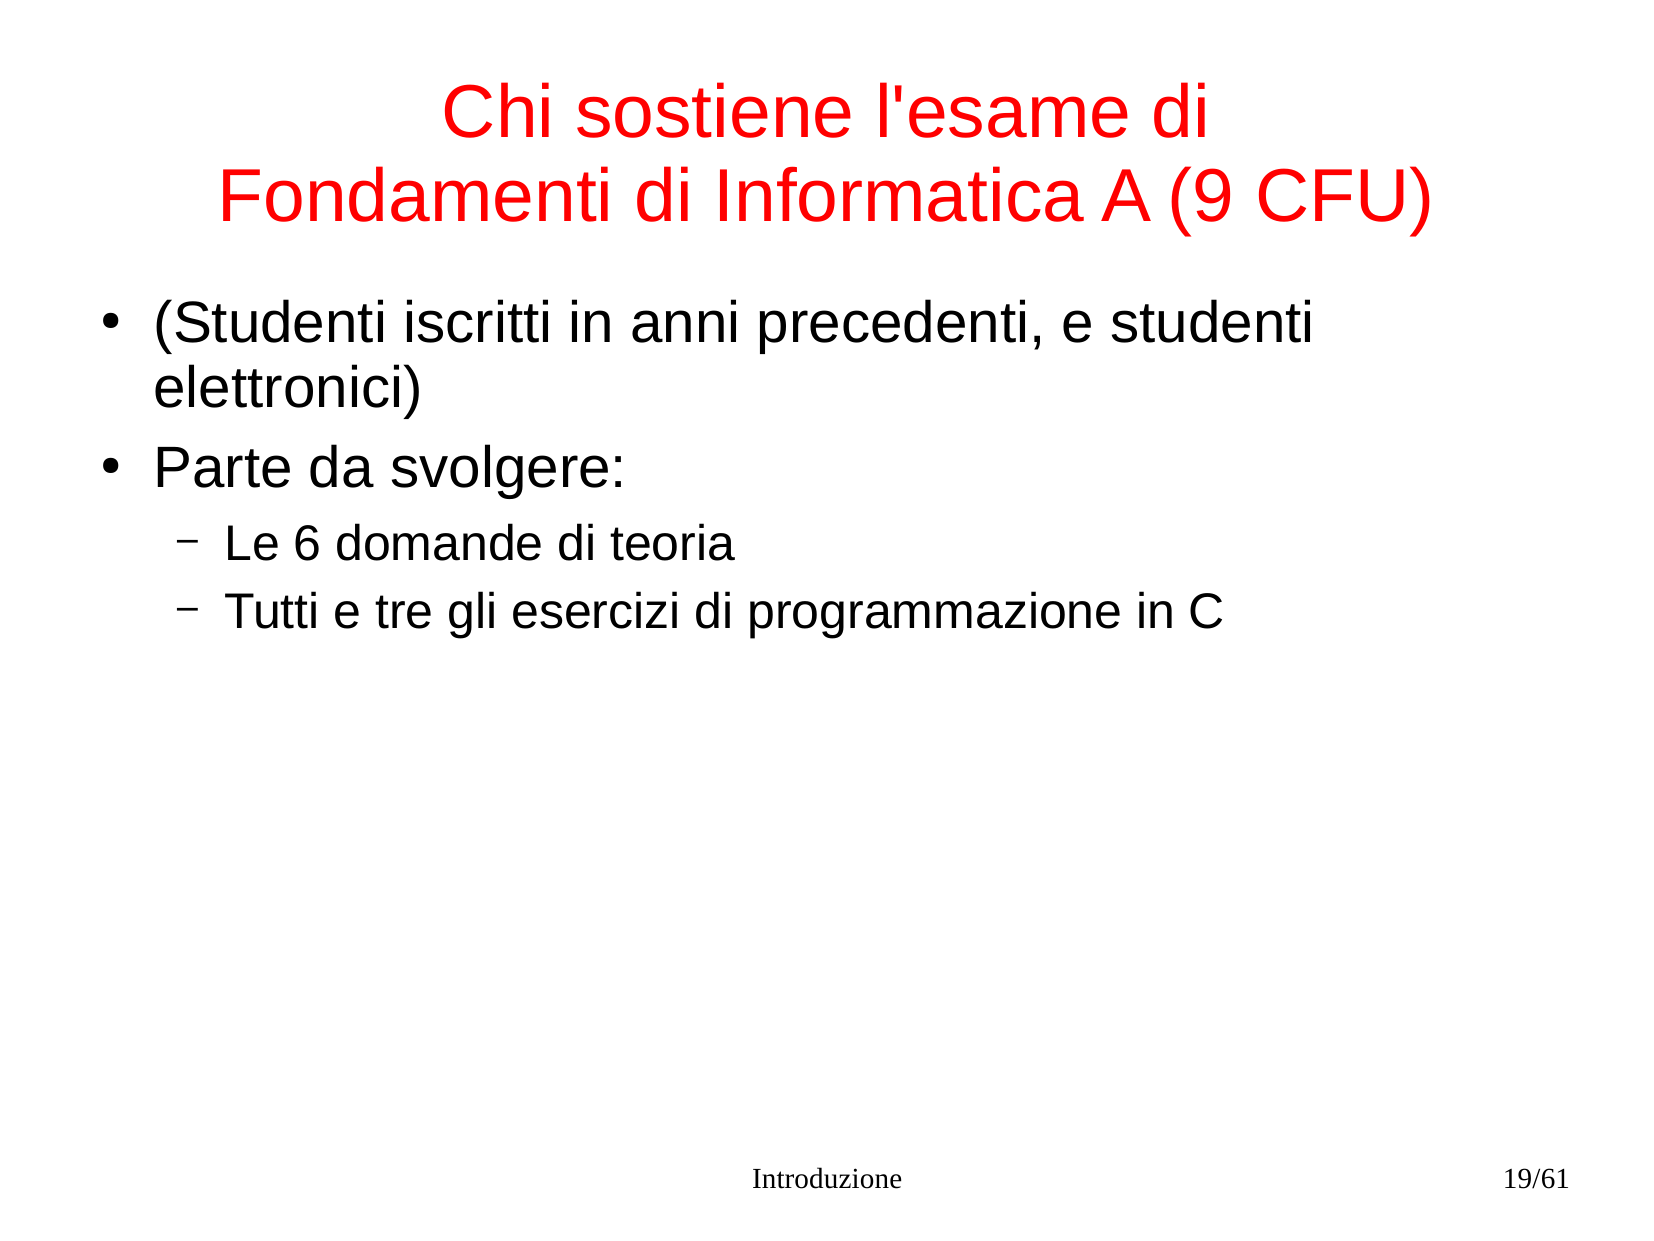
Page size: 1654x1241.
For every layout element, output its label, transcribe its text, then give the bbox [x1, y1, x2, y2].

title Chi sostiene l'esame di Fondamenti di Informatica A (9 CFU) [82, 49, 1571, 257]
list (Studenti iscritti in anni precedenti, e studenti elettronici) Parte da svolgere: Le 6 domande di teoria Tutti e tre gli esercizi di programmazione in C [82, 290, 1571, 1126]
